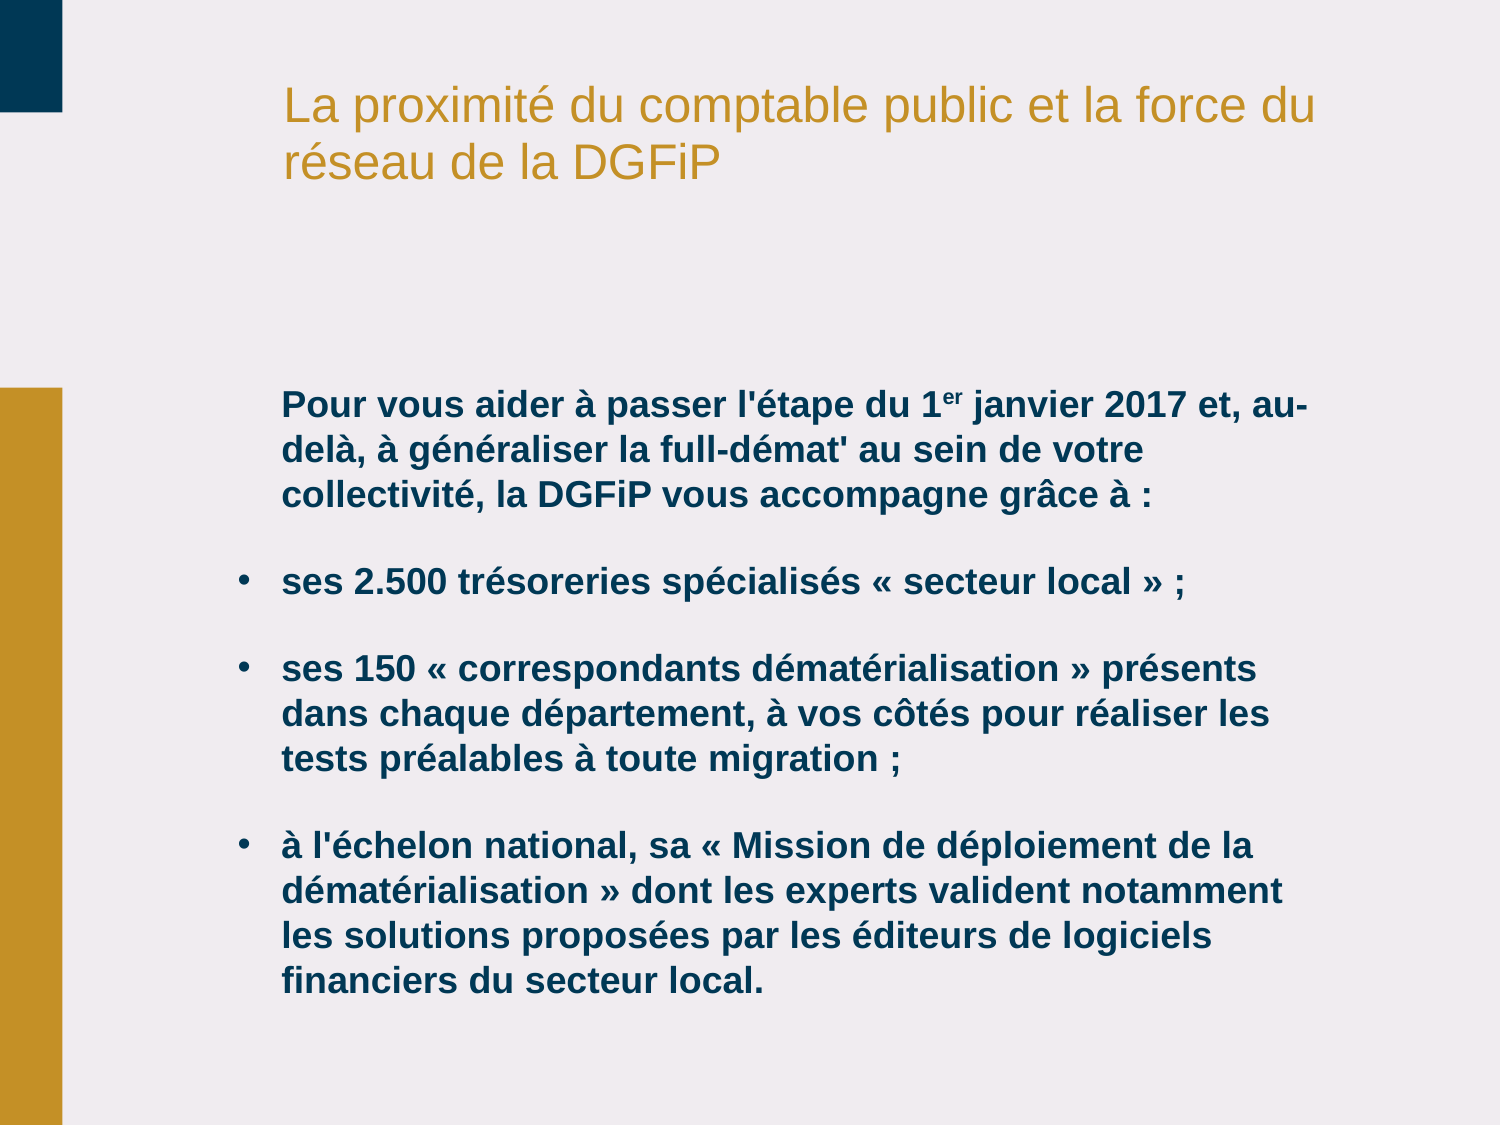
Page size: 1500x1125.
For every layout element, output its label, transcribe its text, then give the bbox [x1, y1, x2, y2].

list Pour vous aider à passer l'étape du 1er janvier 2017 et, au-delà, à généraliser la full-démat' au sein de votre collectivité, la DGFiP vous accompagne grâce à : ses 2.500 trésoreries spécialisés « secteur local » ; ses 150 « correspondants dématérialisation » présents dans chaque département, à vos côtés pour réaliser les tests préalables à toute migration ; à l'échelon national, sa « Mission de déploiement de la dématérialisation » dont les experts valident notamment les solutions proposées par les éditeurs de logiciels financiers du secteur local. [237, 380, 1330, 1057]
title La proximité du comptable public et la force du réseau de la DGFiP [283, 77, 1440, 192]
